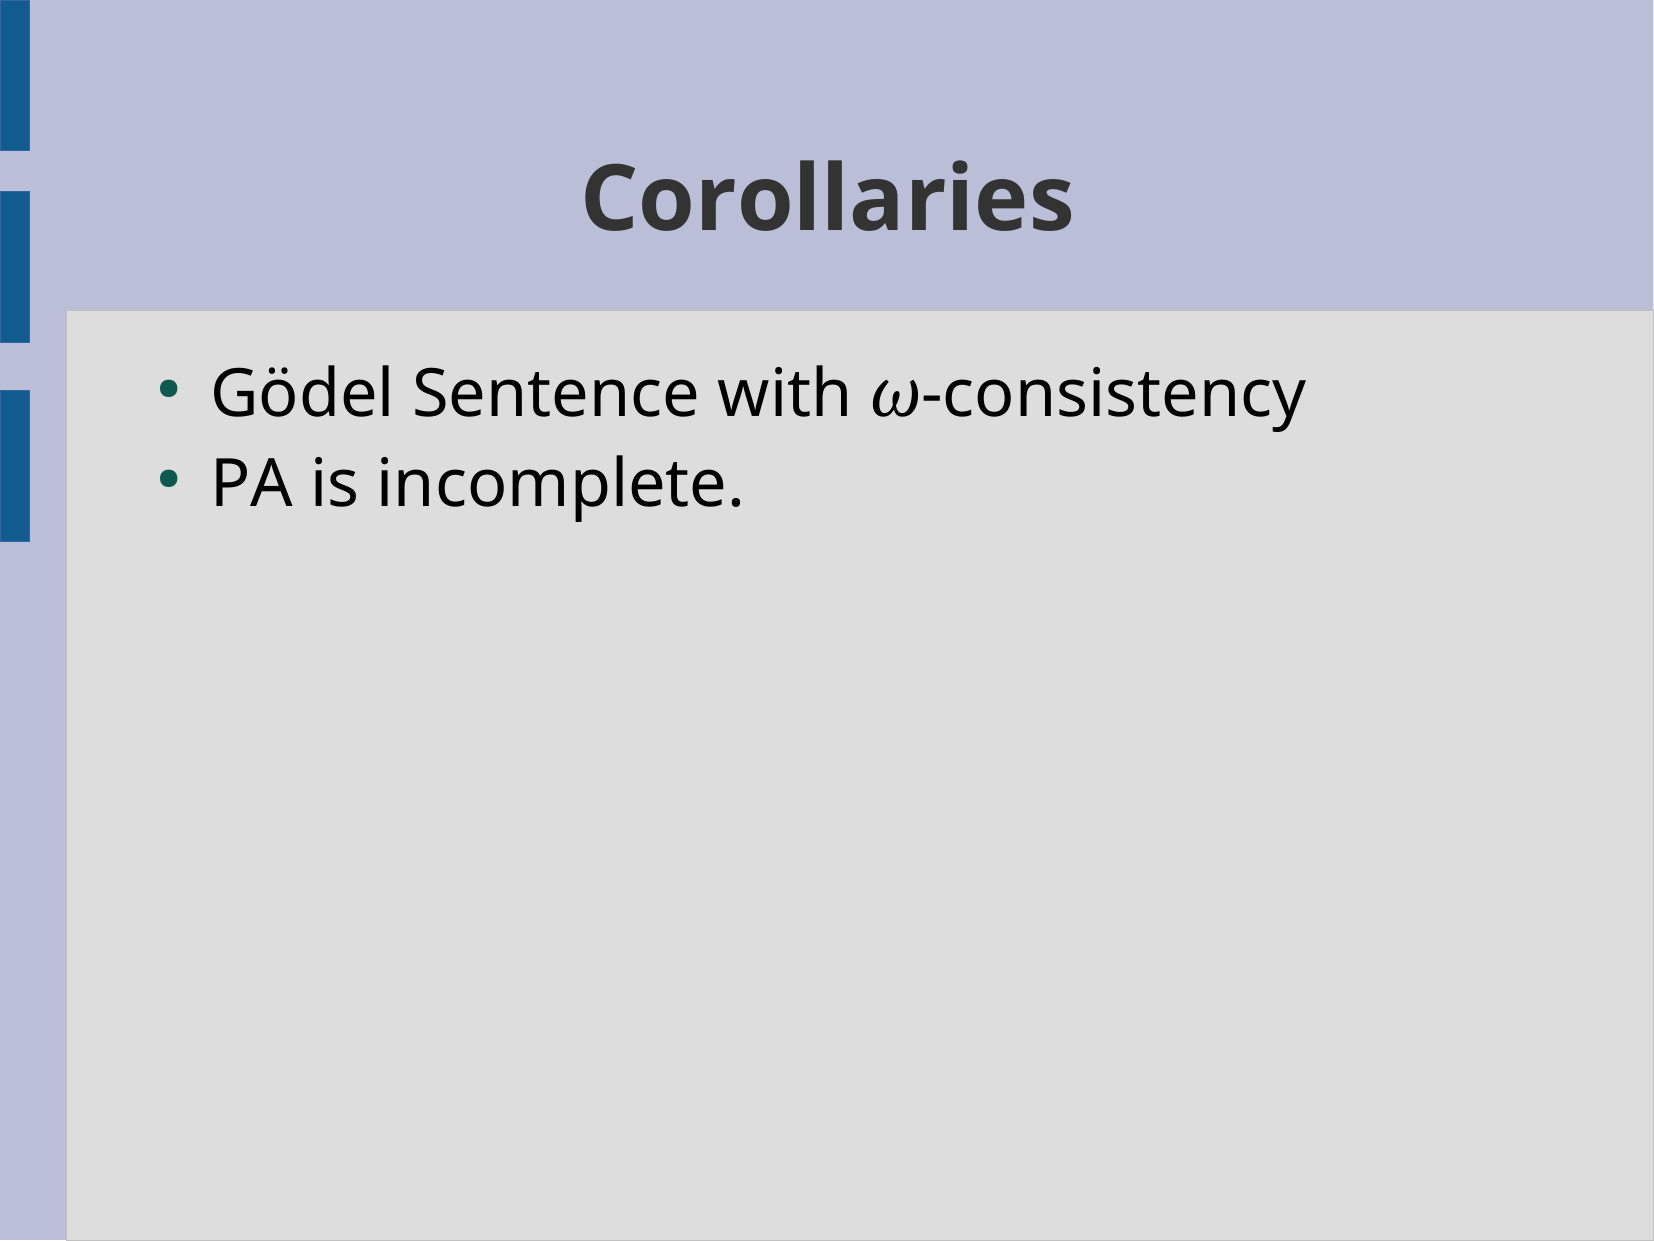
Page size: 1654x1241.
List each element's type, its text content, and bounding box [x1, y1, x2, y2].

title Corollaries [121, 91, 1534, 299]
list Gödel Sentence with ω-consistency PA is incomplete. [121, 344, 1534, 1127]
